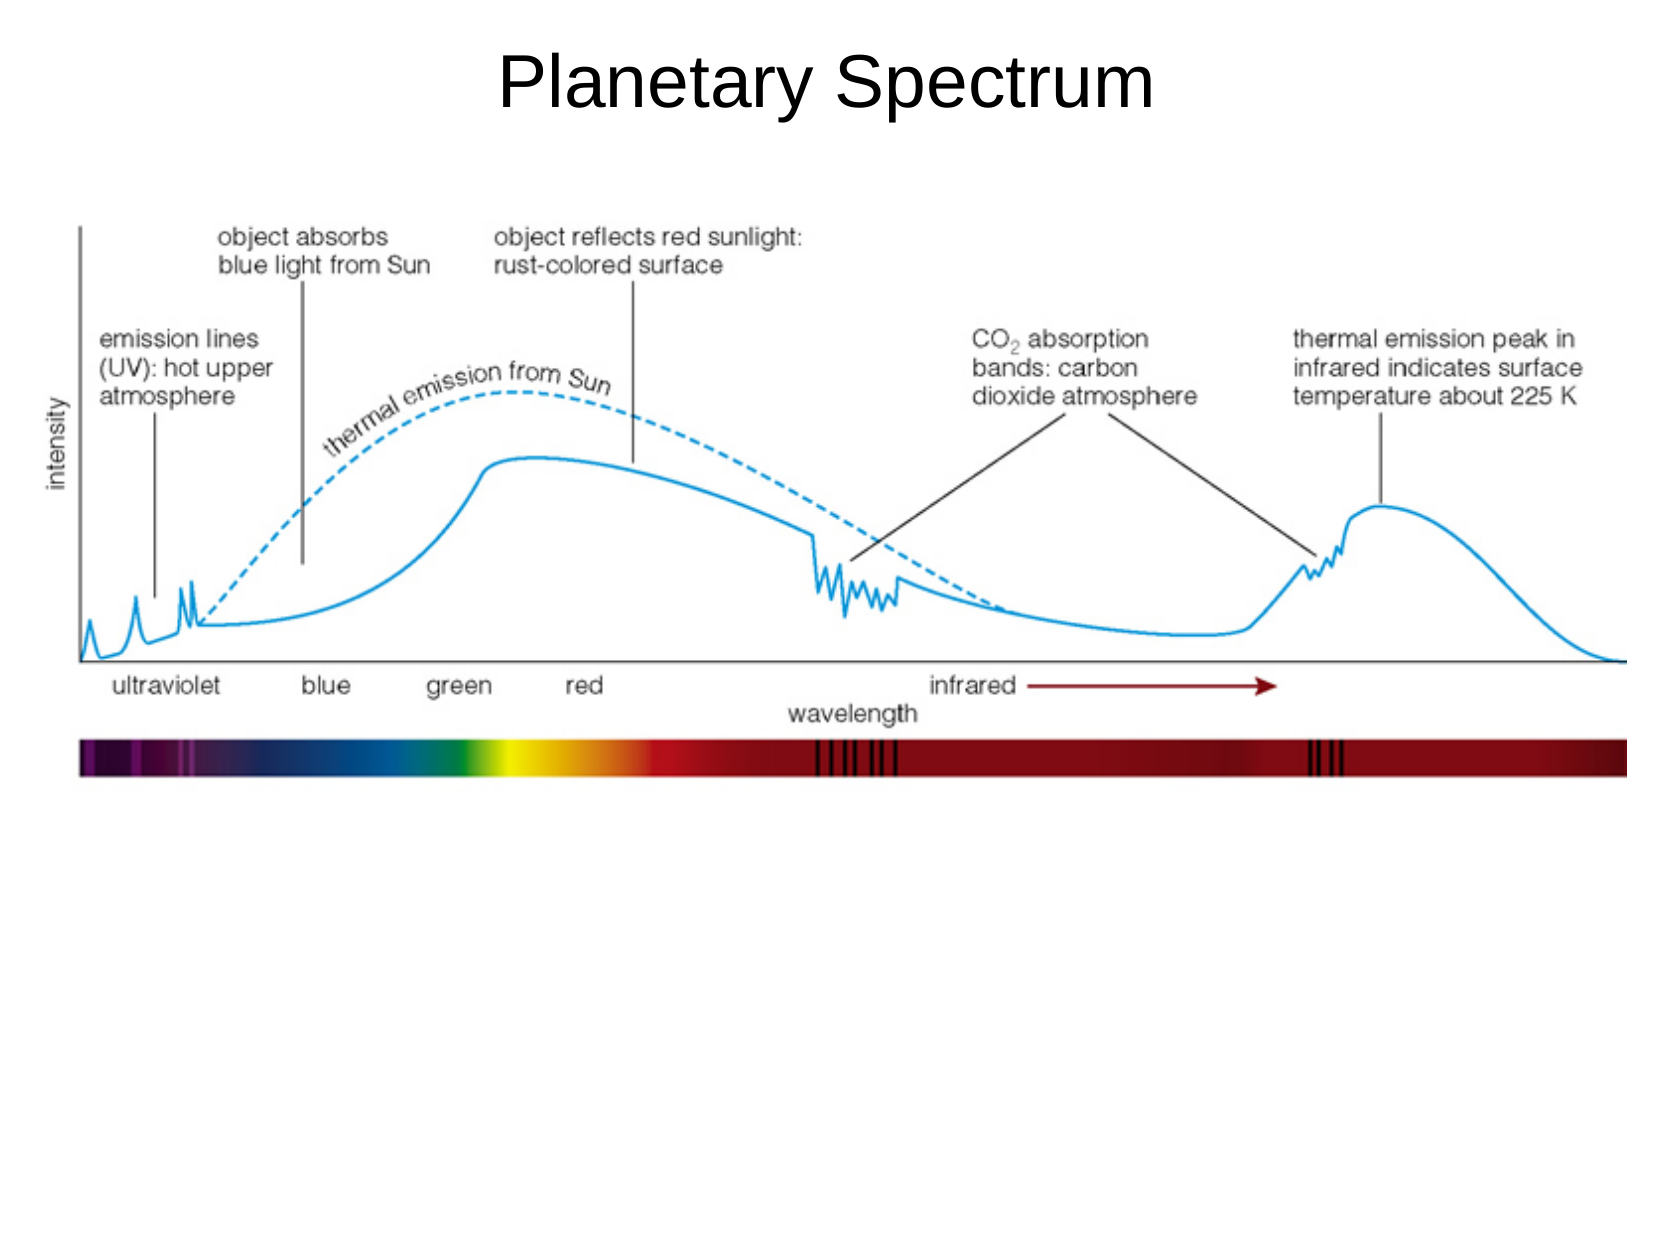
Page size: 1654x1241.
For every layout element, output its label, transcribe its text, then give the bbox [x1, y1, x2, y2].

chart [41, 220, 1627, 804]
title Planetary Spectrum [124, 13, 1530, 151]
